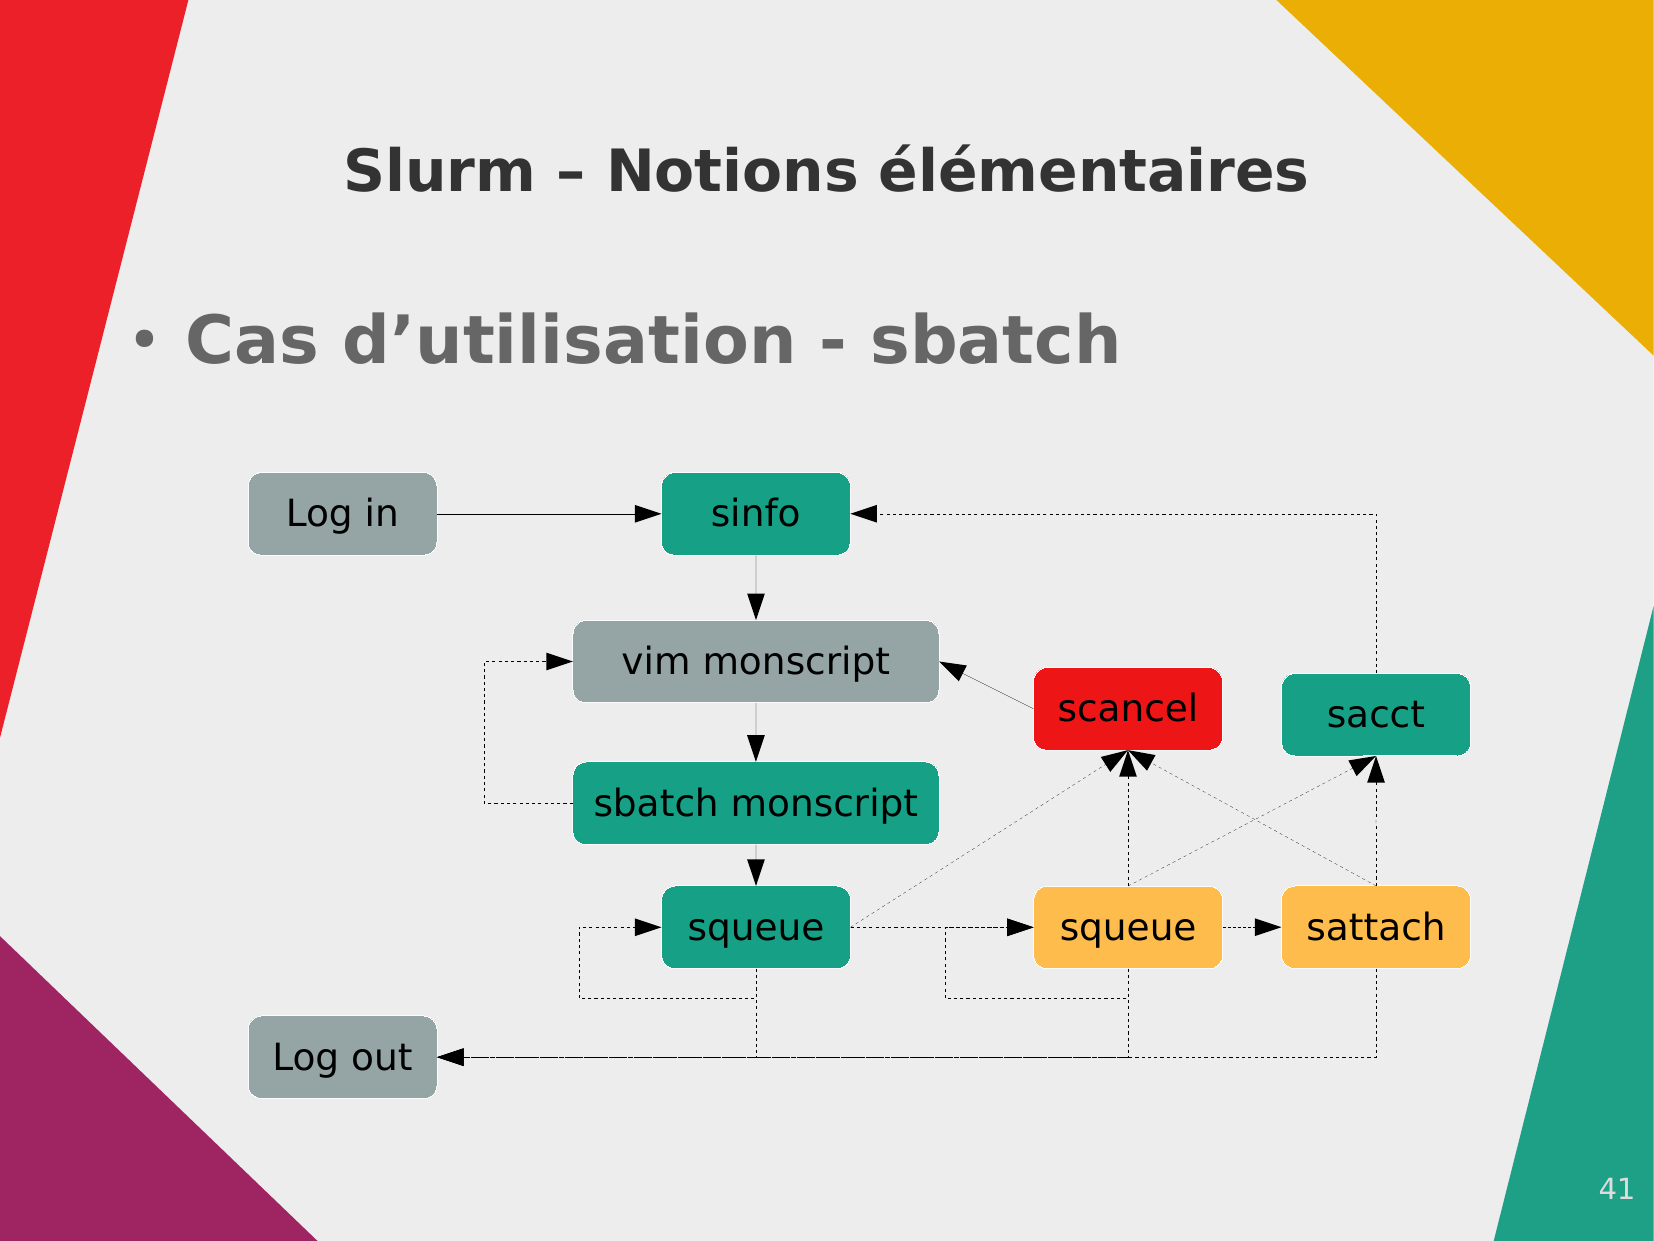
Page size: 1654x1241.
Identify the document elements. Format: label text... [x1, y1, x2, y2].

text_box sinfo [661, 472, 851, 556]
text_box squeue [661, 885, 851, 969]
list Cas d’utilisation - sbatch [114, 302, 1539, 1217]
text_box squeue [1033, 886, 1223, 969]
text_box vim monscript [572, 620, 940, 703]
title Slurm – Notions élémentaires [114, 73, 1539, 271]
text_box sattach [1281, 885, 1471, 969]
text_box scancel [1033, 667, 1223, 751]
text_box Log out [248, 1015, 438, 1099]
text_box sacct [1281, 673, 1471, 757]
text_box Log in [248, 472, 438, 556]
text_box sbatch monscript [572, 761, 940, 845]
